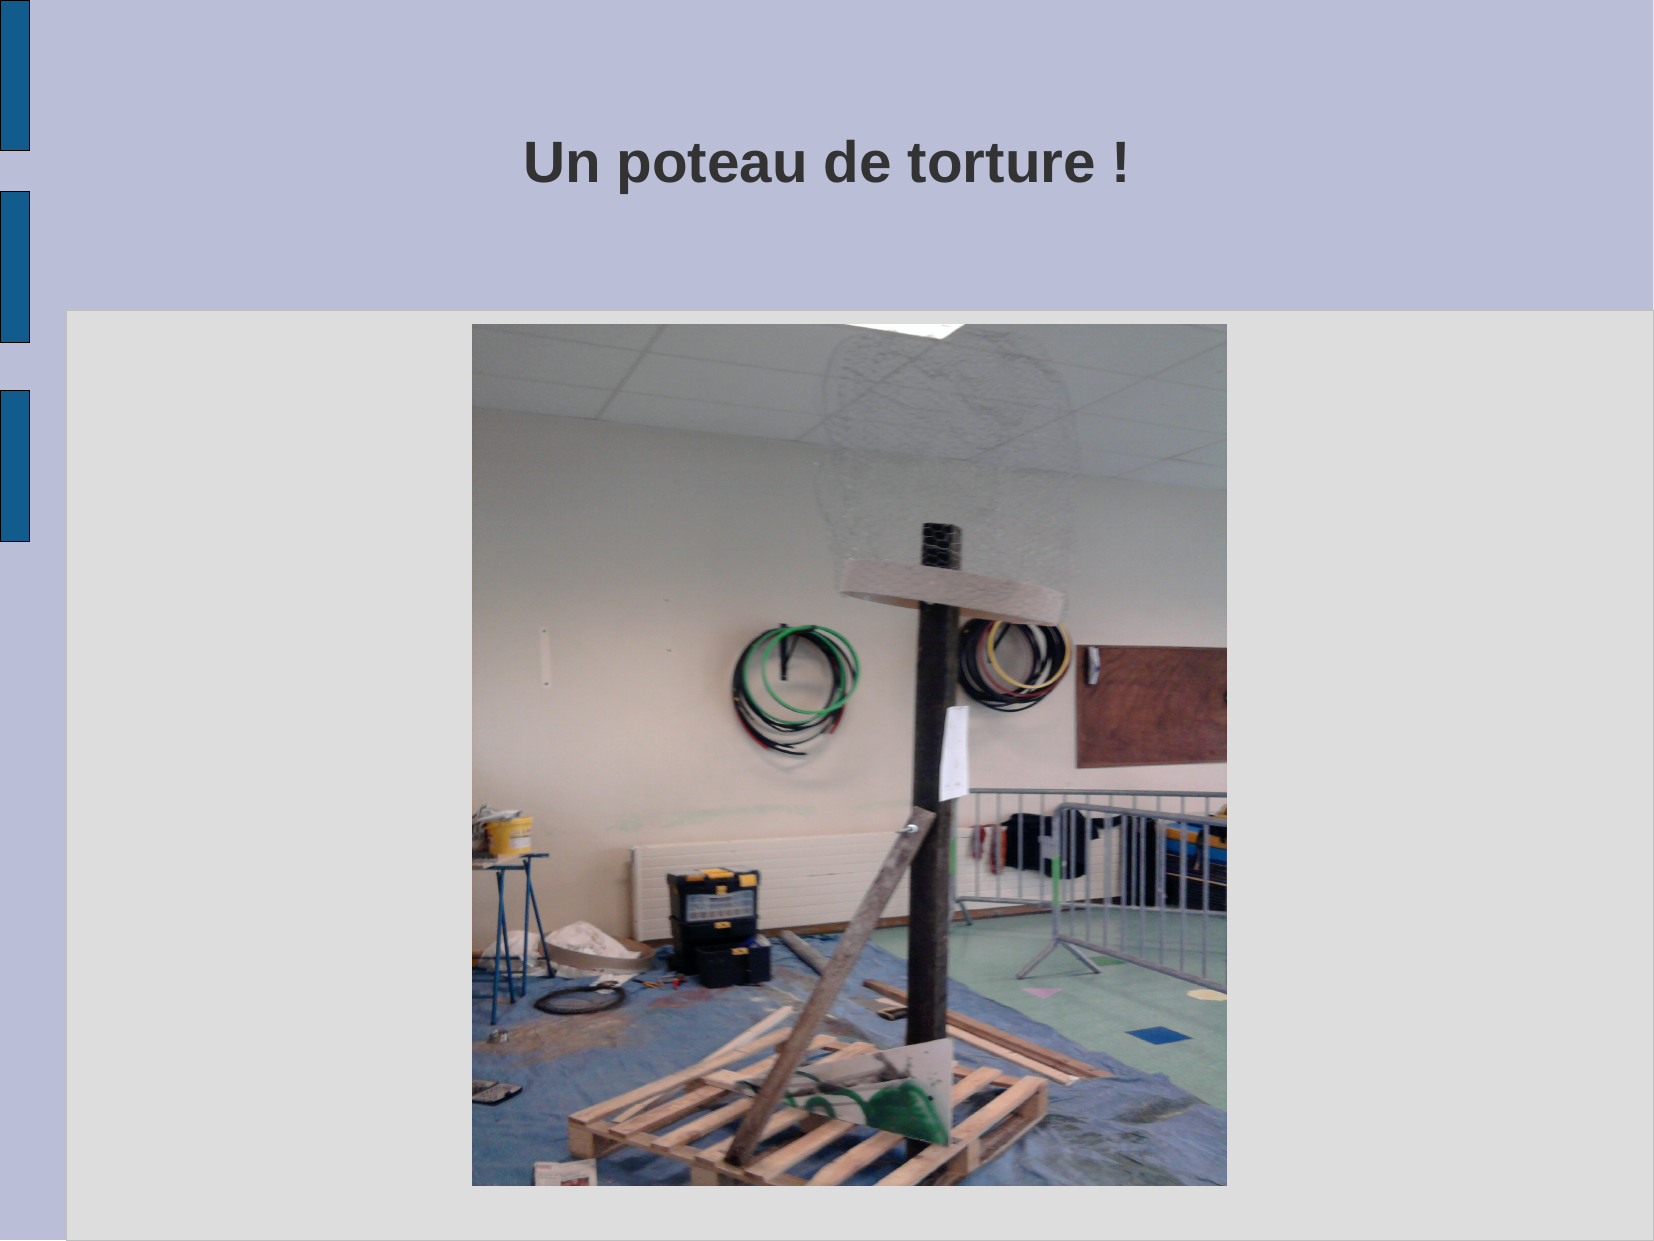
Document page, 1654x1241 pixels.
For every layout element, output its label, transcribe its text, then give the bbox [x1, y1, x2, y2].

picture [472, 324, 1227, 1186]
title Un poteau de torture ! [121, 91, 1534, 299]
